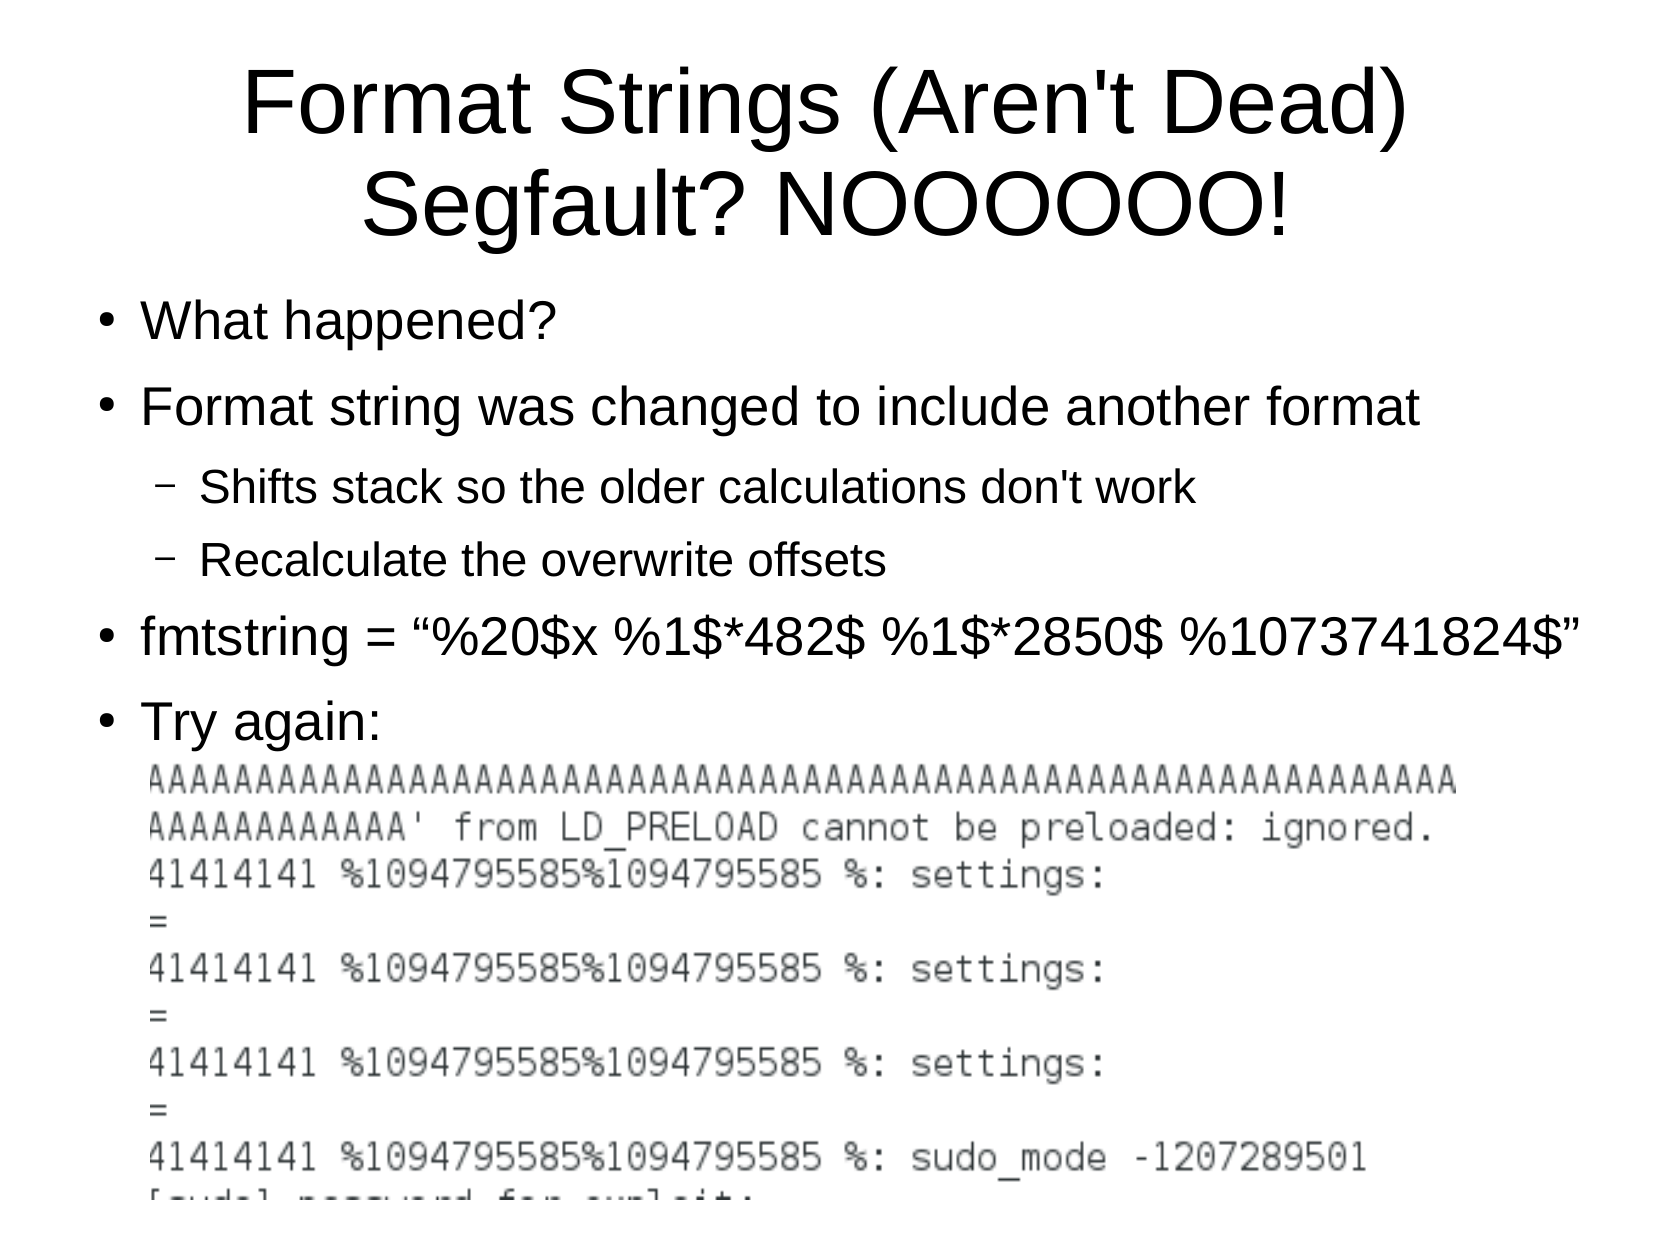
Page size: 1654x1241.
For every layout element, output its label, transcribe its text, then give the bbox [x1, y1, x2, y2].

picture [150, 760, 1456, 1201]
title Format Strings (Aren't Dead) Segfault? NOOOOOO! [82, 49, 1571, 257]
list What happened? Format string was changed to include another format Shifts stack so the older calculations don't work Recalculate the overwrite offsets fmtstring = “%20$x %1$*482$ %1$*2850$ %1073741824$” Try again: [82, 290, 1621, 866]
